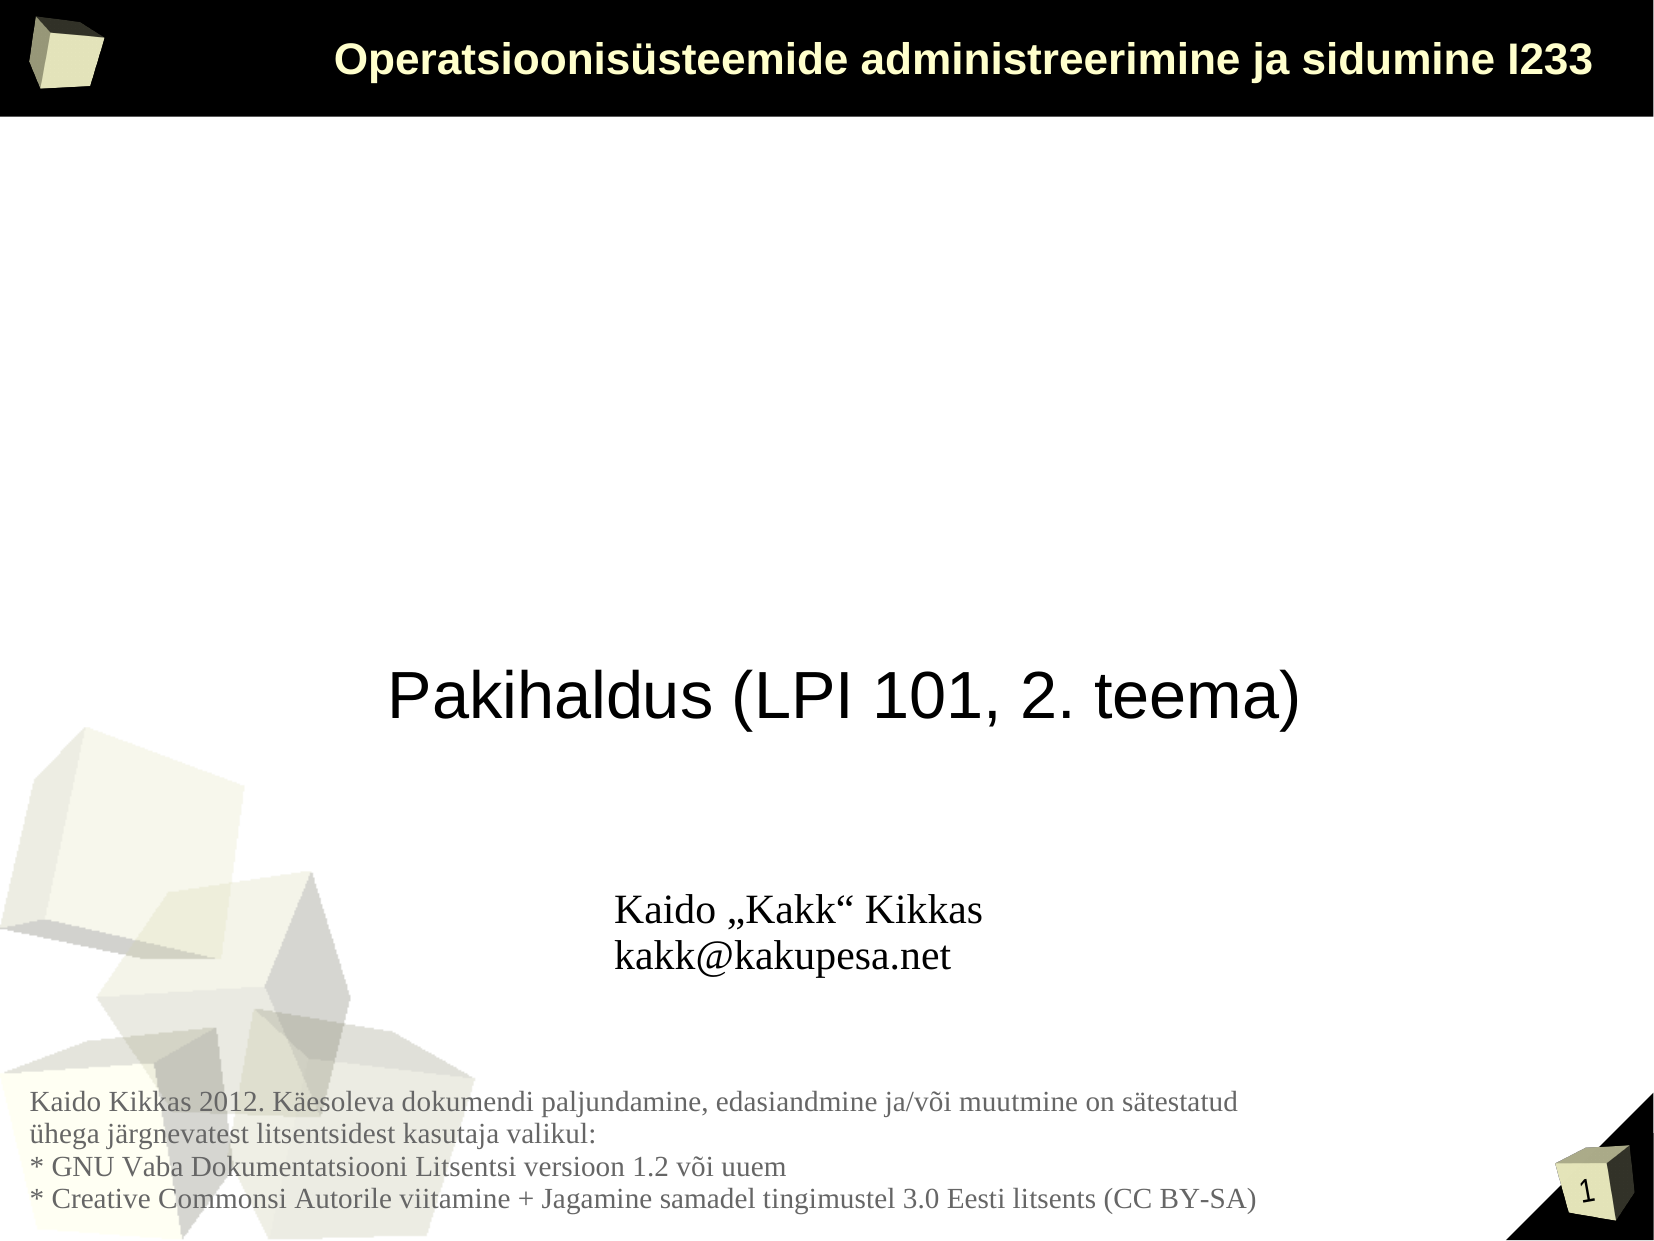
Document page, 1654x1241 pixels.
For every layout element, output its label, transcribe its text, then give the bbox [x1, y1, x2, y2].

title Operatsioonisüsteemide administreerimine ja sidumine I233 [118, 0, 1595, 119]
text_box Kaido „Kakk“ Kikkas kakk@kakupesa.net [614, 885, 1235, 1025]
picture [0, 726, 477, 1241]
subtitle Pakihaldus (LPI 101, 2. teema) [44, 177, 1611, 1214]
text_box Kaido Kikkas 2012. Käesoleva dokumendi paljundamine, edasiandmine ja/või muutmine on sätestatud ühega järgnevatest litsentsidest kasutaja valikul: * GNU Vaba Dokumentatsiooni Litsentsi versioon 1.2 või uuem * Creative Commonsi Autorile viitamine + Jagamine samadel tingimustel 3.0 Eesti litsents (CC BY-SA) [29, 1085, 1536, 1215]
